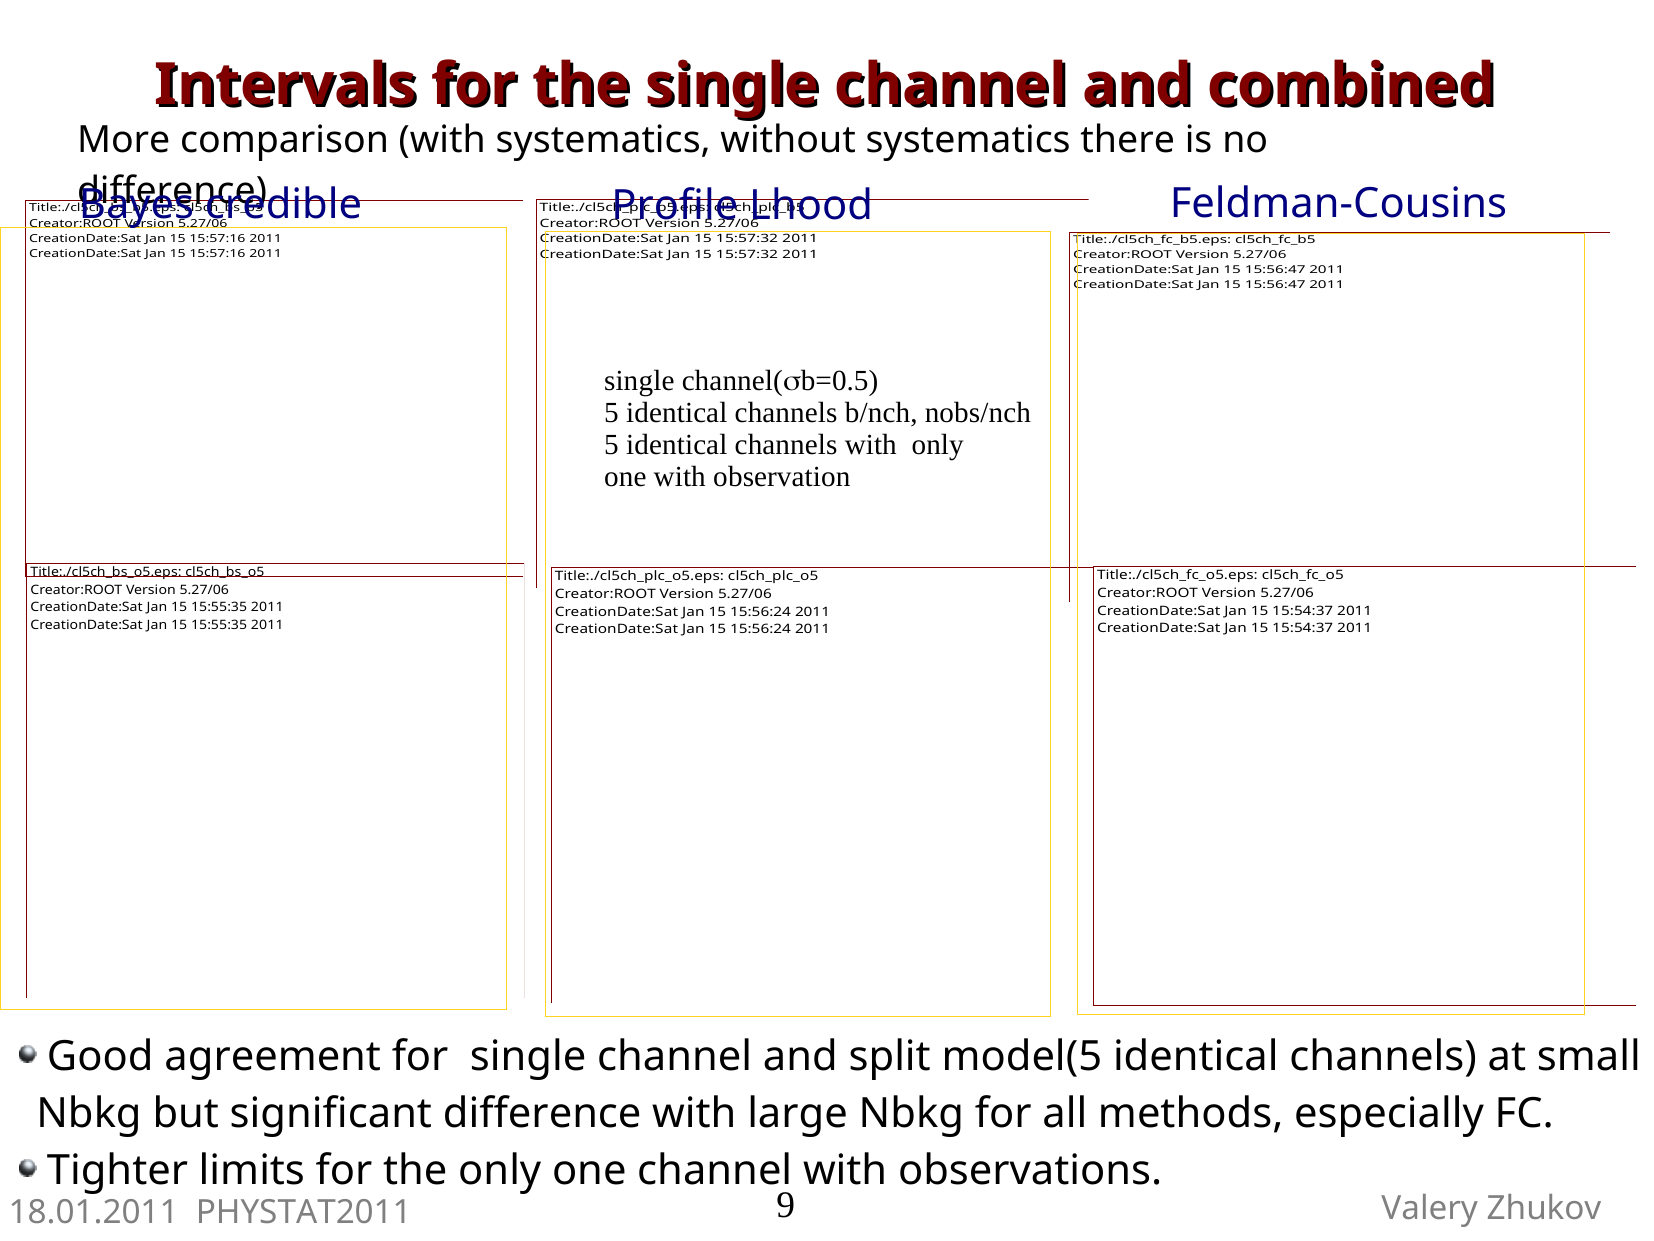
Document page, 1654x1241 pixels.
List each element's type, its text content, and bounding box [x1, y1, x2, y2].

text_box More comparison (with systematics, without systematics there is no difference) [77, 112, 1432, 158]
title Intervals for the single channel and combined [14, 21, 1635, 142]
picture [534, 198, 1636, 1006]
picture [1078, 234, 1584, 1006]
text_box Feldman-Cousins [1169, 172, 1529, 231]
picture [24, 228, 506, 998]
text_box Good agreement for single channel and split model(5 identical channels) at small Nbkg but significant difference with large Nbkg for all methods, especially FC. Tighter limits for the only one channel with observations. [19, 1025, 1654, 1227]
text_box Profile Lhood [611, 174, 970, 225]
picture [546, 232, 1050, 1003]
picture [24, 199, 134, 227]
text_box Bayes credible [78, 173, 438, 224]
picture [137, 199, 525, 998]
